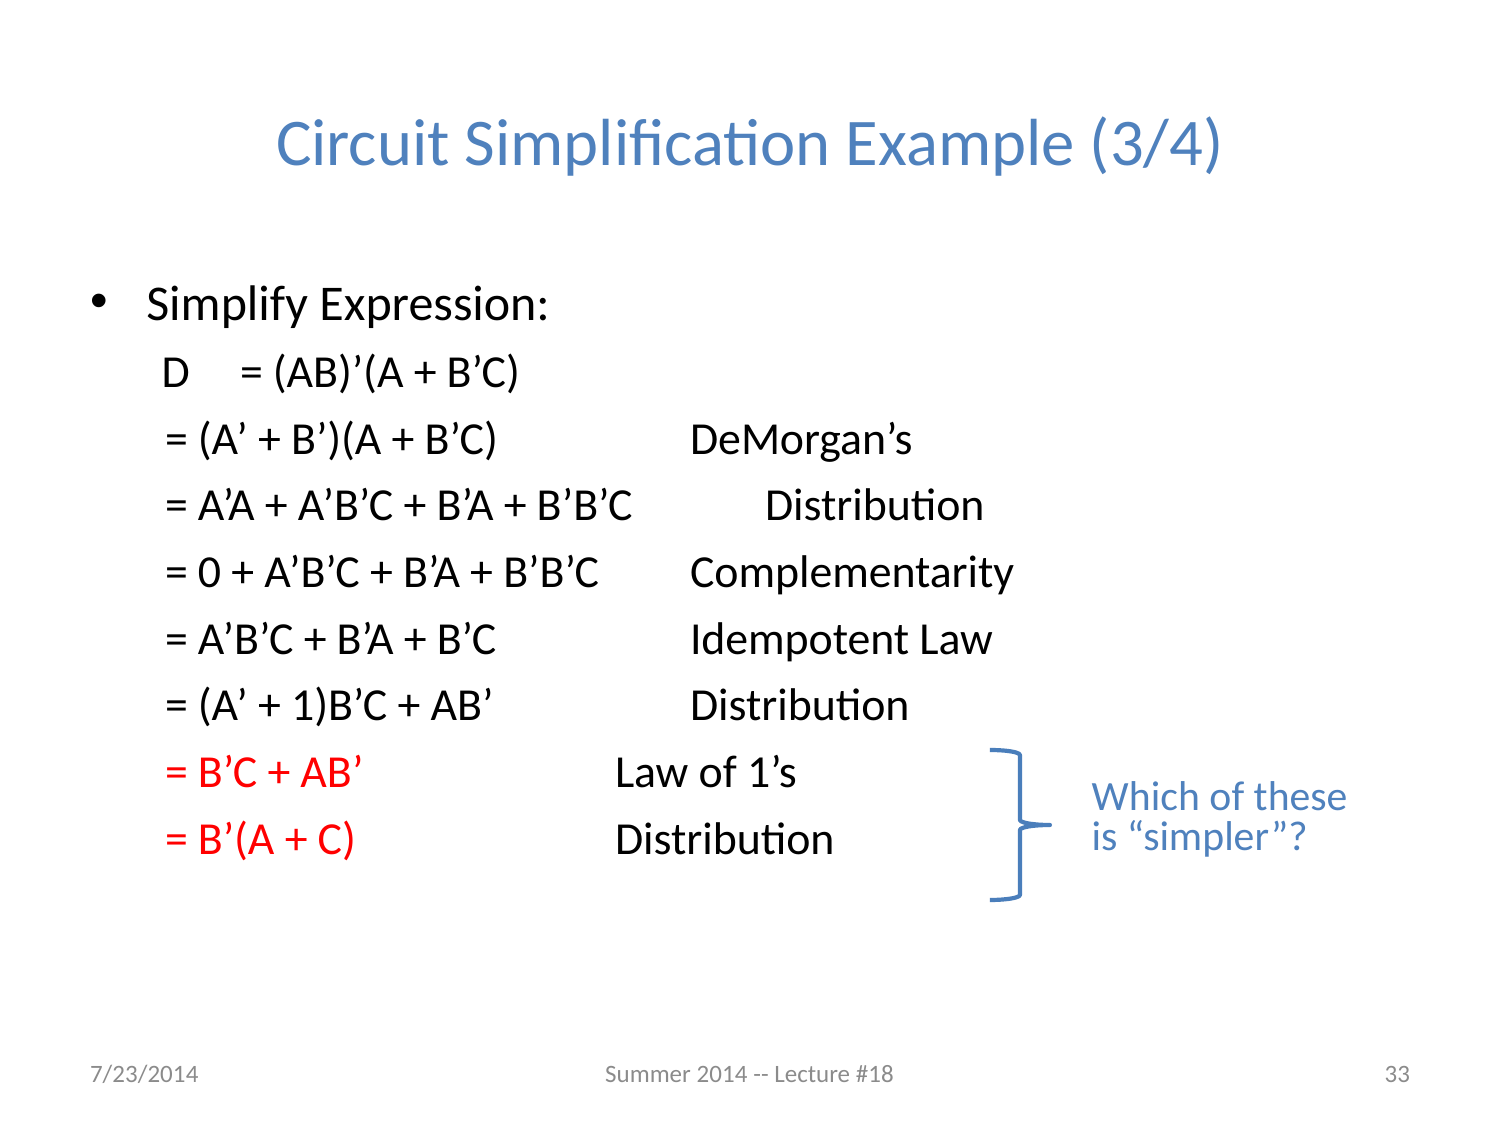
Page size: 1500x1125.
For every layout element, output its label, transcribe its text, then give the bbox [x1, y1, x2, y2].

slide_number 7/23/2014 [75, 1042, 425, 1103]
slide_number <number> [1074, 1042, 1425, 1103]
title Circuit Simplification Example (3/4) [75, 45, 1425, 233]
footer Summer 2014 -- Lecture #18 [512, 1042, 988, 1103]
text_box Which of these is “simpler”? [1076, 771, 1363, 867]
list Simplify Expression: D = (AB)’(A + B’C) = (A’ + B’)(A + B’C) DeMorgan’s = A’A + A’B’C + B’A + B’B’C Distribution = 0 + A’B’C + B’A + B’B’C Complementarity = A’B’C + B’A + B’C Idempotent Law = (A’ + 1)B’C + AB’ Distribution = B’C + AB’ Law of 1’s = B’(A + C) Distribution [75, 262, 1425, 1073]
